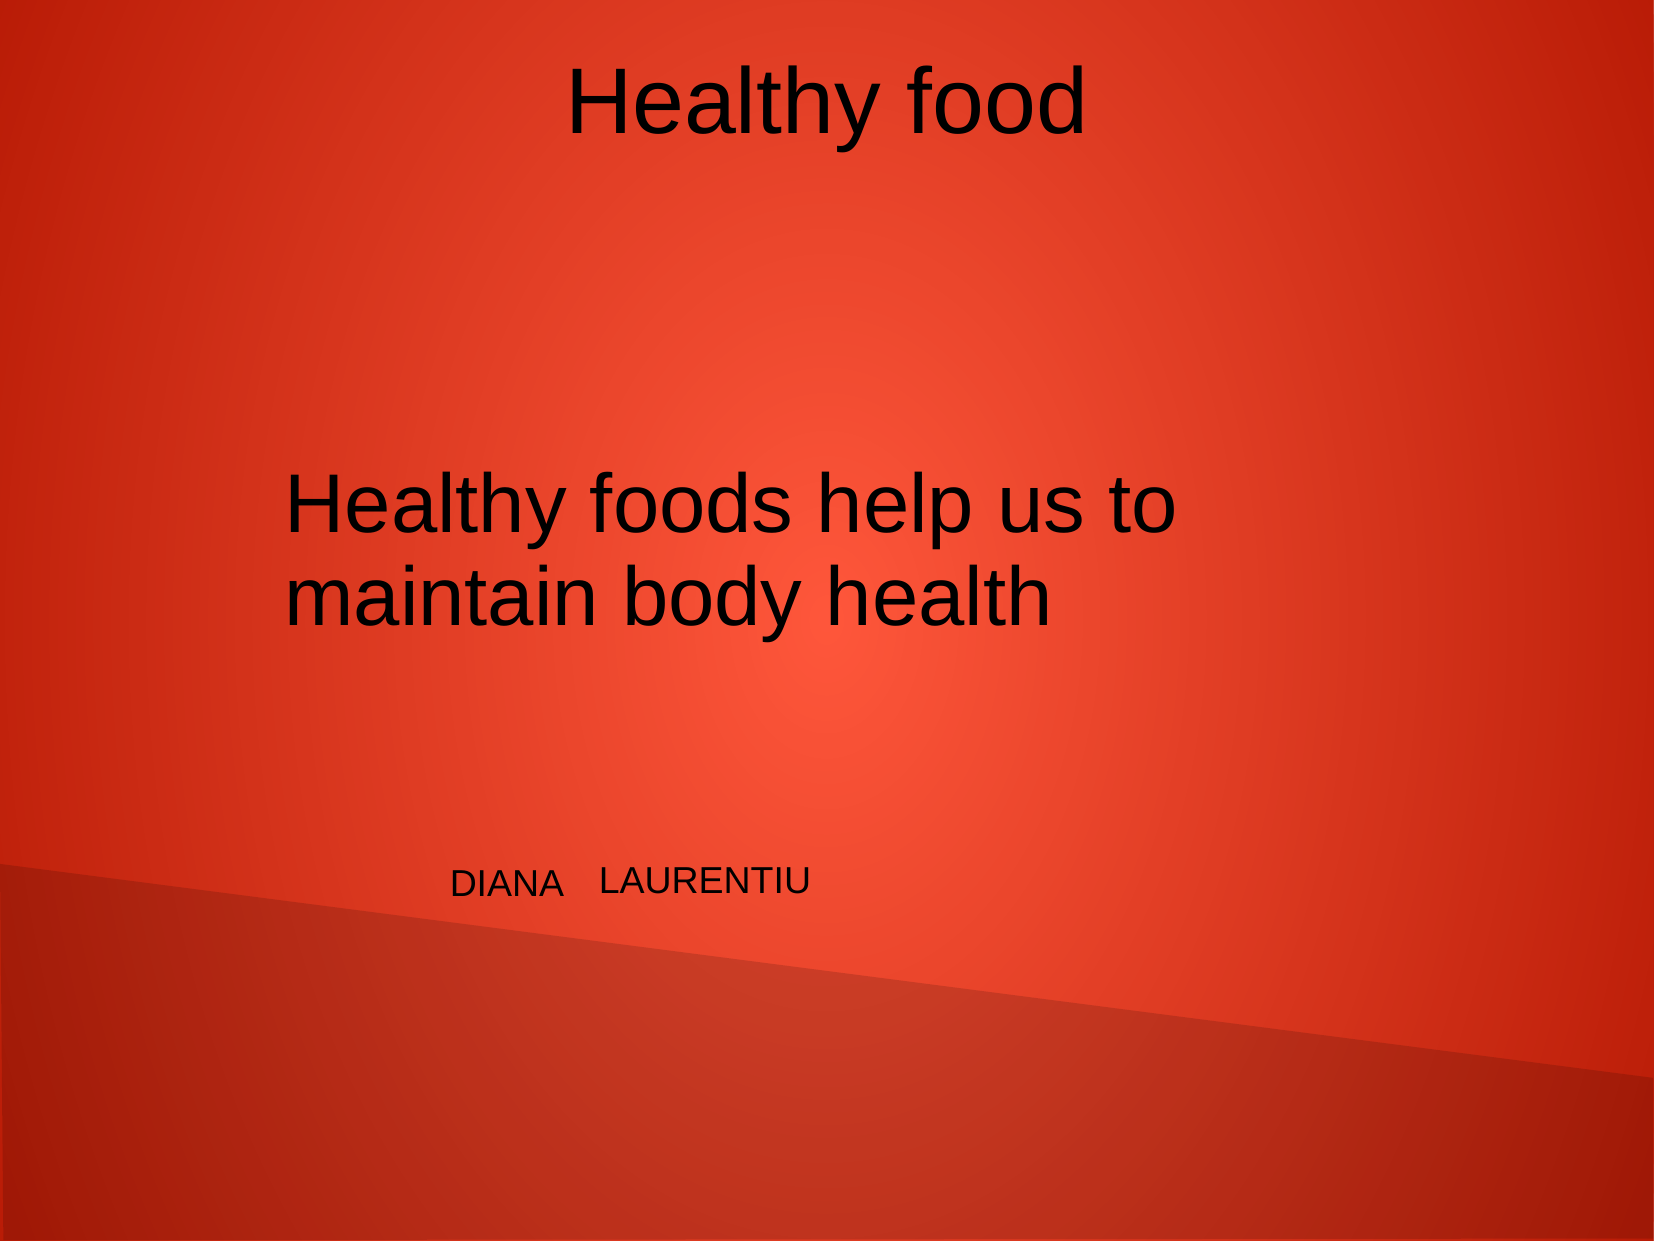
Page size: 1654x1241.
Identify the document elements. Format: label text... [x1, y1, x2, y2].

title Healthy food [82, 48, 1571, 258]
text_box DIANA [435, 855, 580, 912]
subtitle [45, 375, 1534, 1095]
text_box Healthy foods help us to maintain body health [270, 450, 1381, 811]
text_box LAURENTIU [584, 852, 837, 1036]
